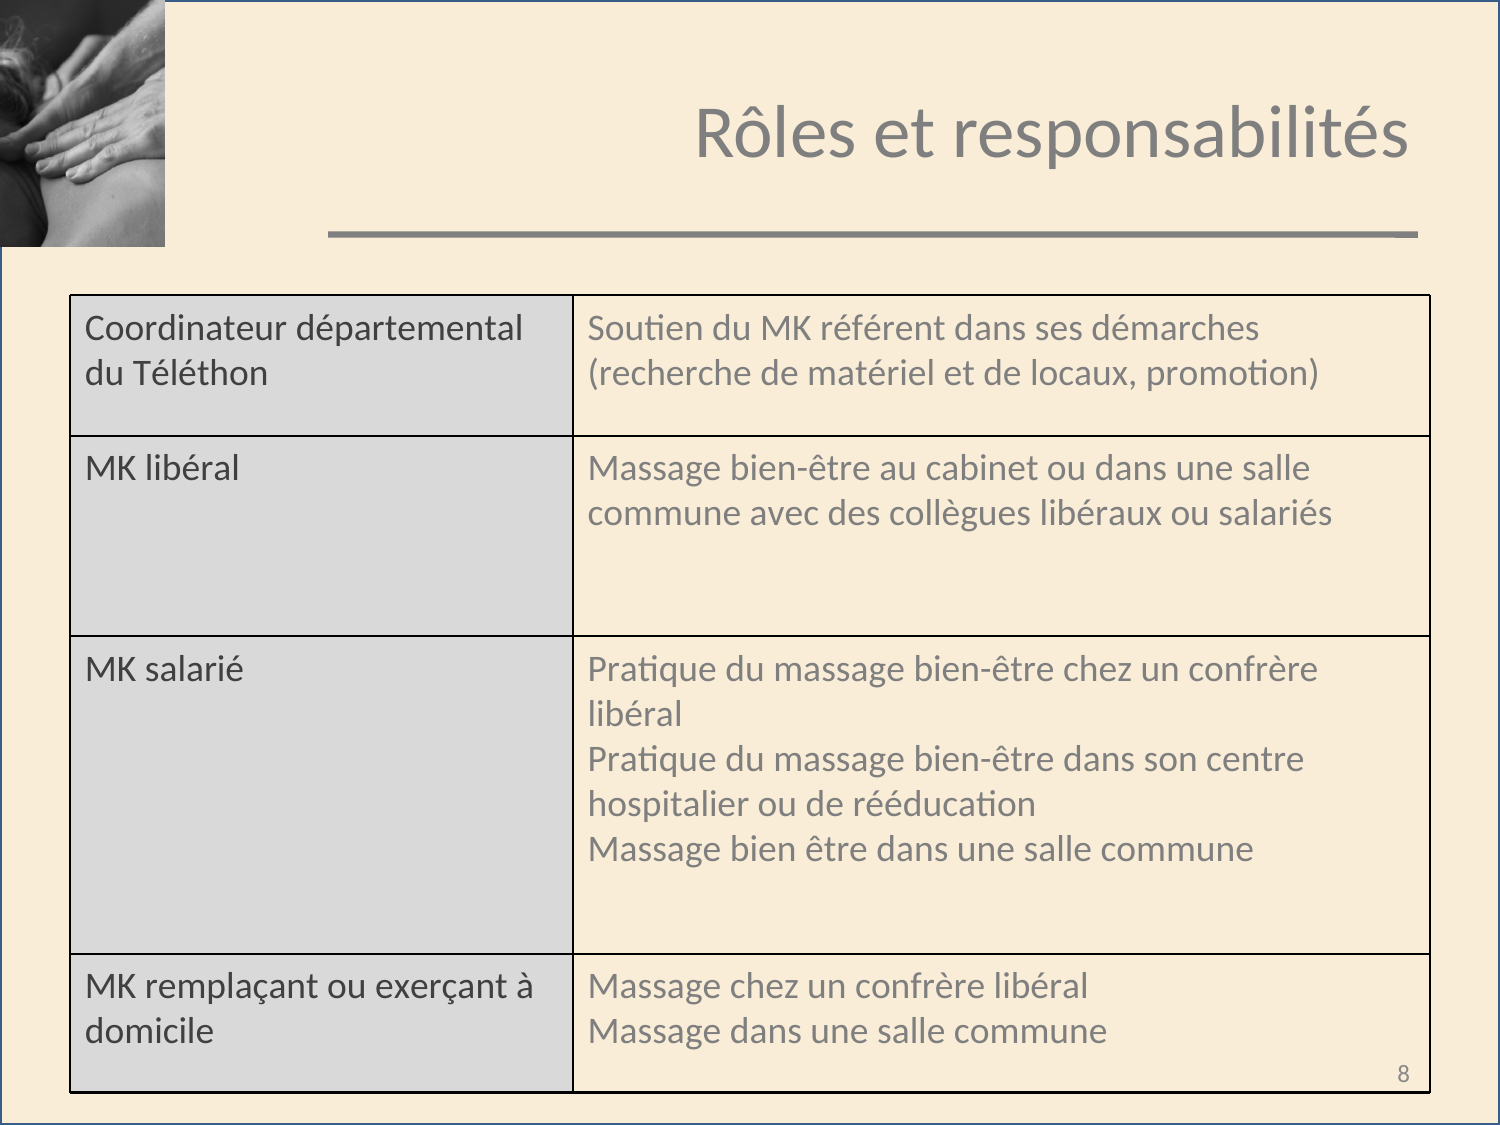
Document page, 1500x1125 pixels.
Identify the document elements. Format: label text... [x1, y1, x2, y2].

text_box Pratique du massage bien-être chez un confrère libéral Pratique du massage bien-être dans son centre hospitalier ou de rééducation Massage bien être dans une salle commune [574, 637, 1429, 953]
text_box Massage chez un confrère libéral Massage dans une salle commune [574, 955, 1429, 1091]
text_box Soutien du MK référent dans ses démarches (recherche de matériel et de locaux, promotion) [574, 296, 1429, 435]
text_box Massage bien-être au cabinet ou dans une salle commune avec des collègues libéraux ou salariés [574, 437, 1429, 635]
text_box MK libéral [71, 437, 572, 635]
text_box MK salarié [71, 637, 572, 953]
title Rôles et responsabilités [222, 45, 1426, 233]
picture [0, 0, 165, 247]
text_box Coordinateur départemental du Téléthon [71, 296, 572, 435]
text_box <numéro> [1074, 1094, 1426, 1103]
text_box MK remplaçant ou exerçant à domicile [71, 955, 572, 1091]
